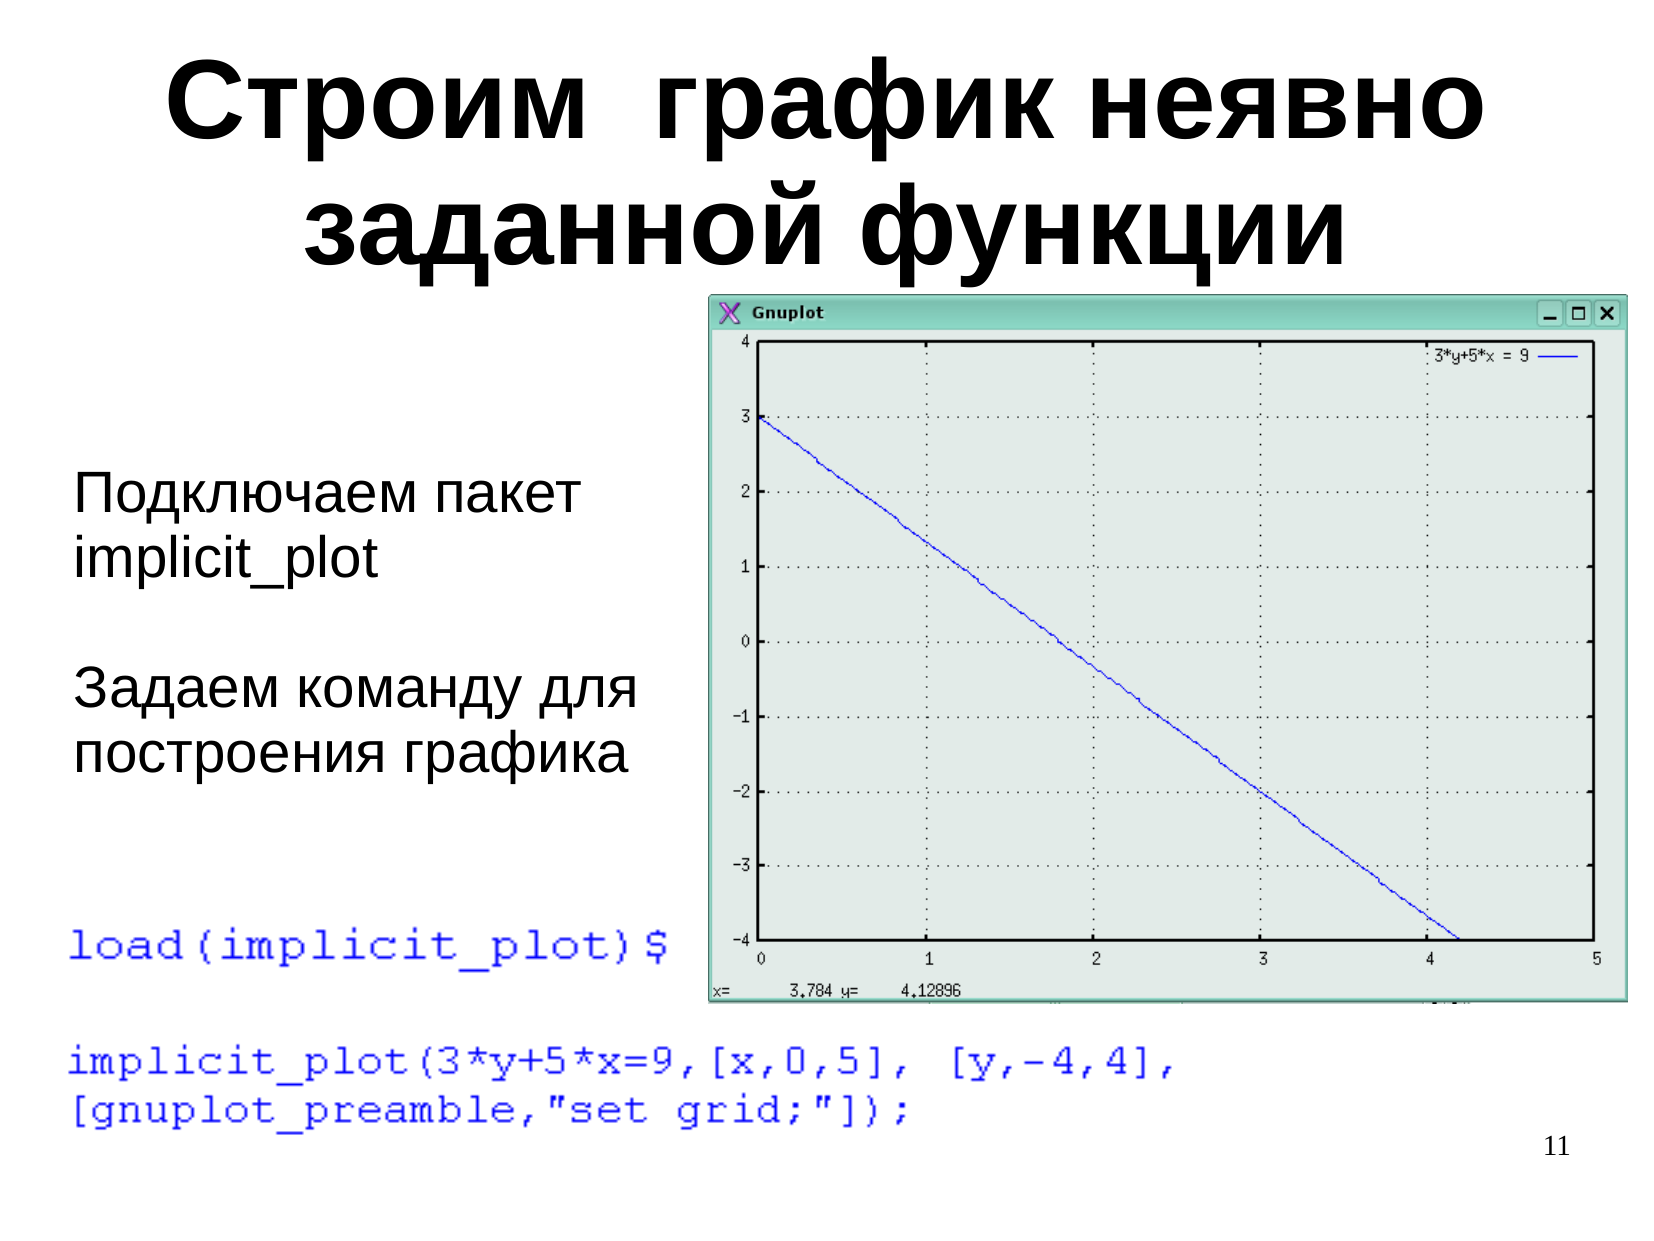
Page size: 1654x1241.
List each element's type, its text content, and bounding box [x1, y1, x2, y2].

picture [59, 1033, 1241, 1152]
text_box Подключаем пакет implicit_plot Задаем команду для построения графика [59, 452, 680, 793]
text_box Строим график неявно заданной функции [29, 29, 1625, 296]
picture [59, 294, 1628, 1004]
